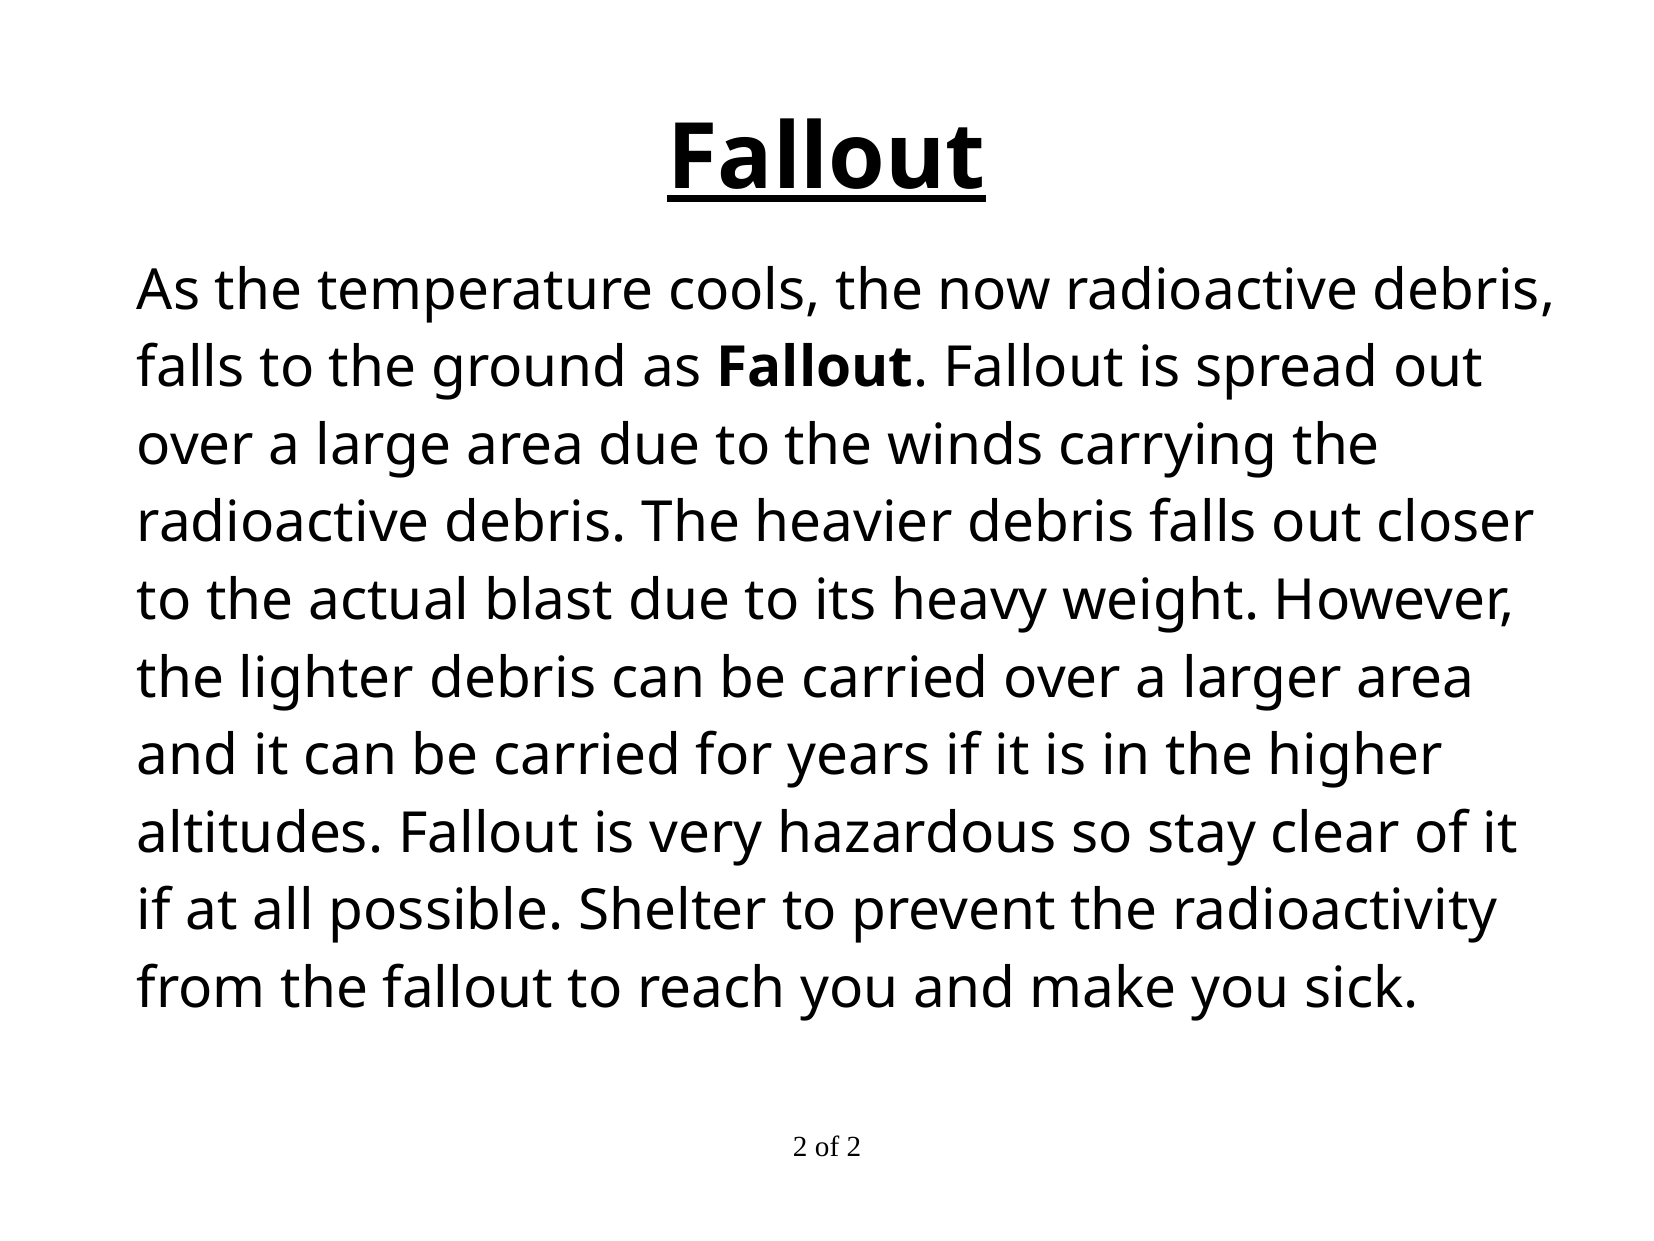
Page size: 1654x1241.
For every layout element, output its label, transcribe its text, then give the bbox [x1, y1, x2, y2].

list As the temperature cools, the now radioactive debris, falls to the ground as Fallout. Fallout is spread out over a large area due to the winds carrying the radioactive debris. The heavier debris falls out closer to the actual blast due to its heavy weight. However, the lighter debris can be carried over a larger area and it can be carried for years if it is in the higher altitudes. Fallout is very hazardous so stay clear of it if at all possible. Shelter to prevent the radioactivity from the fallout to reach you and make you sick. [76, 248, 1565, 1084]
title Fallout [82, 49, 1571, 257]
